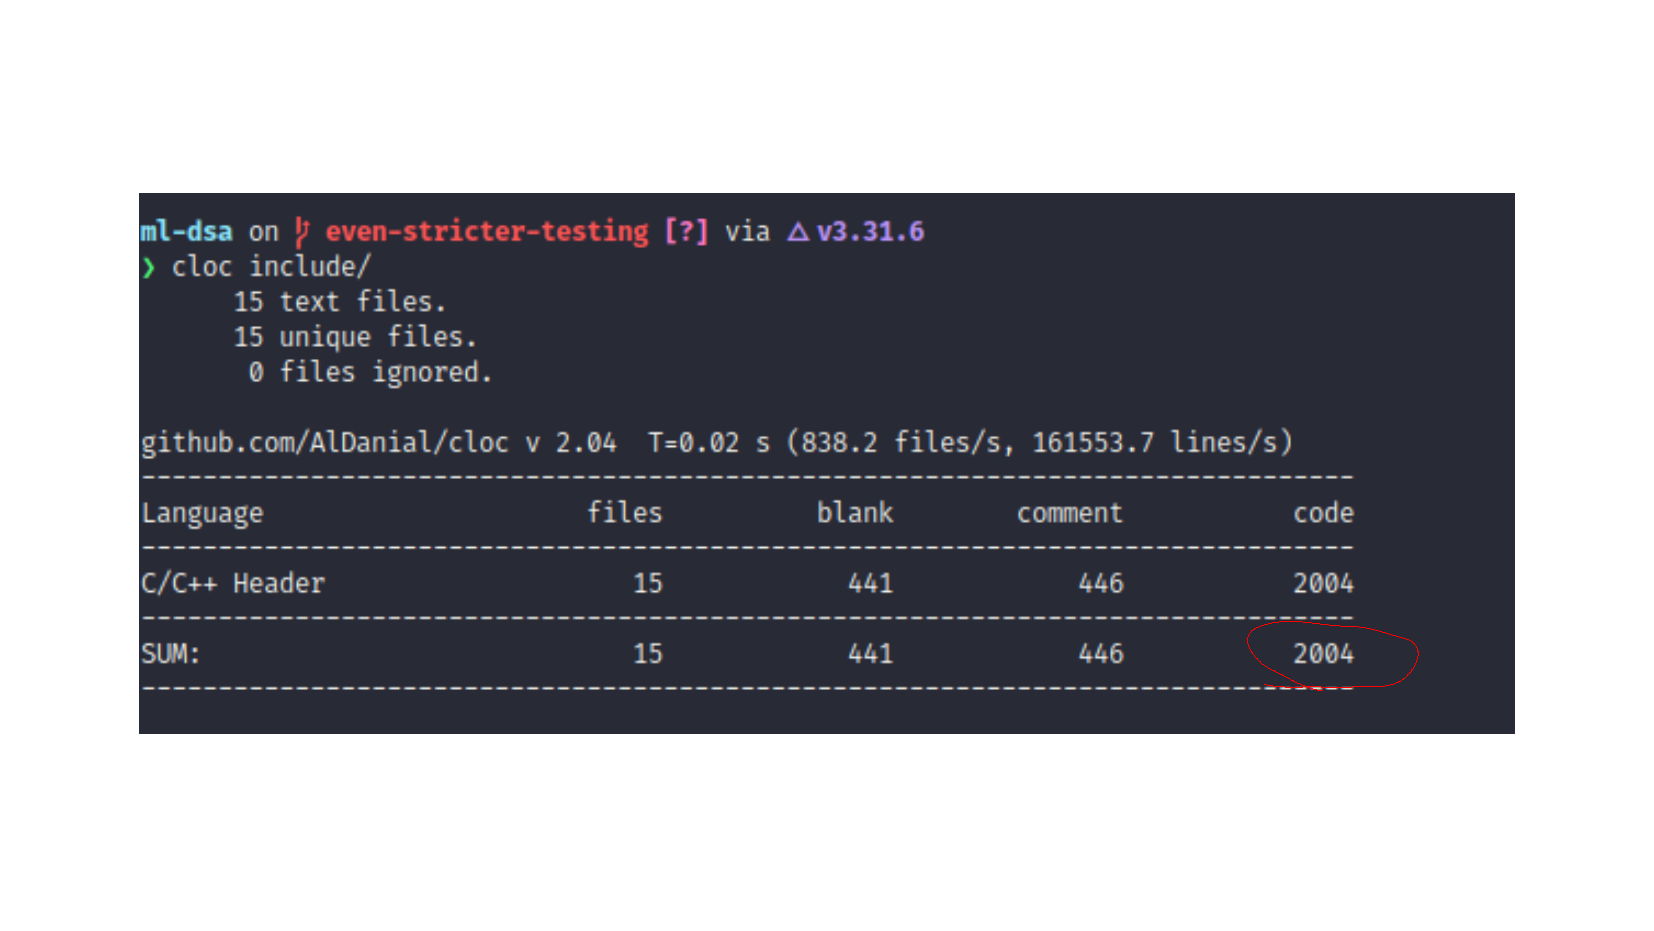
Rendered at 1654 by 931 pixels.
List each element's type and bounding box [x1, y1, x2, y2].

picture [139, 193, 1515, 734]
